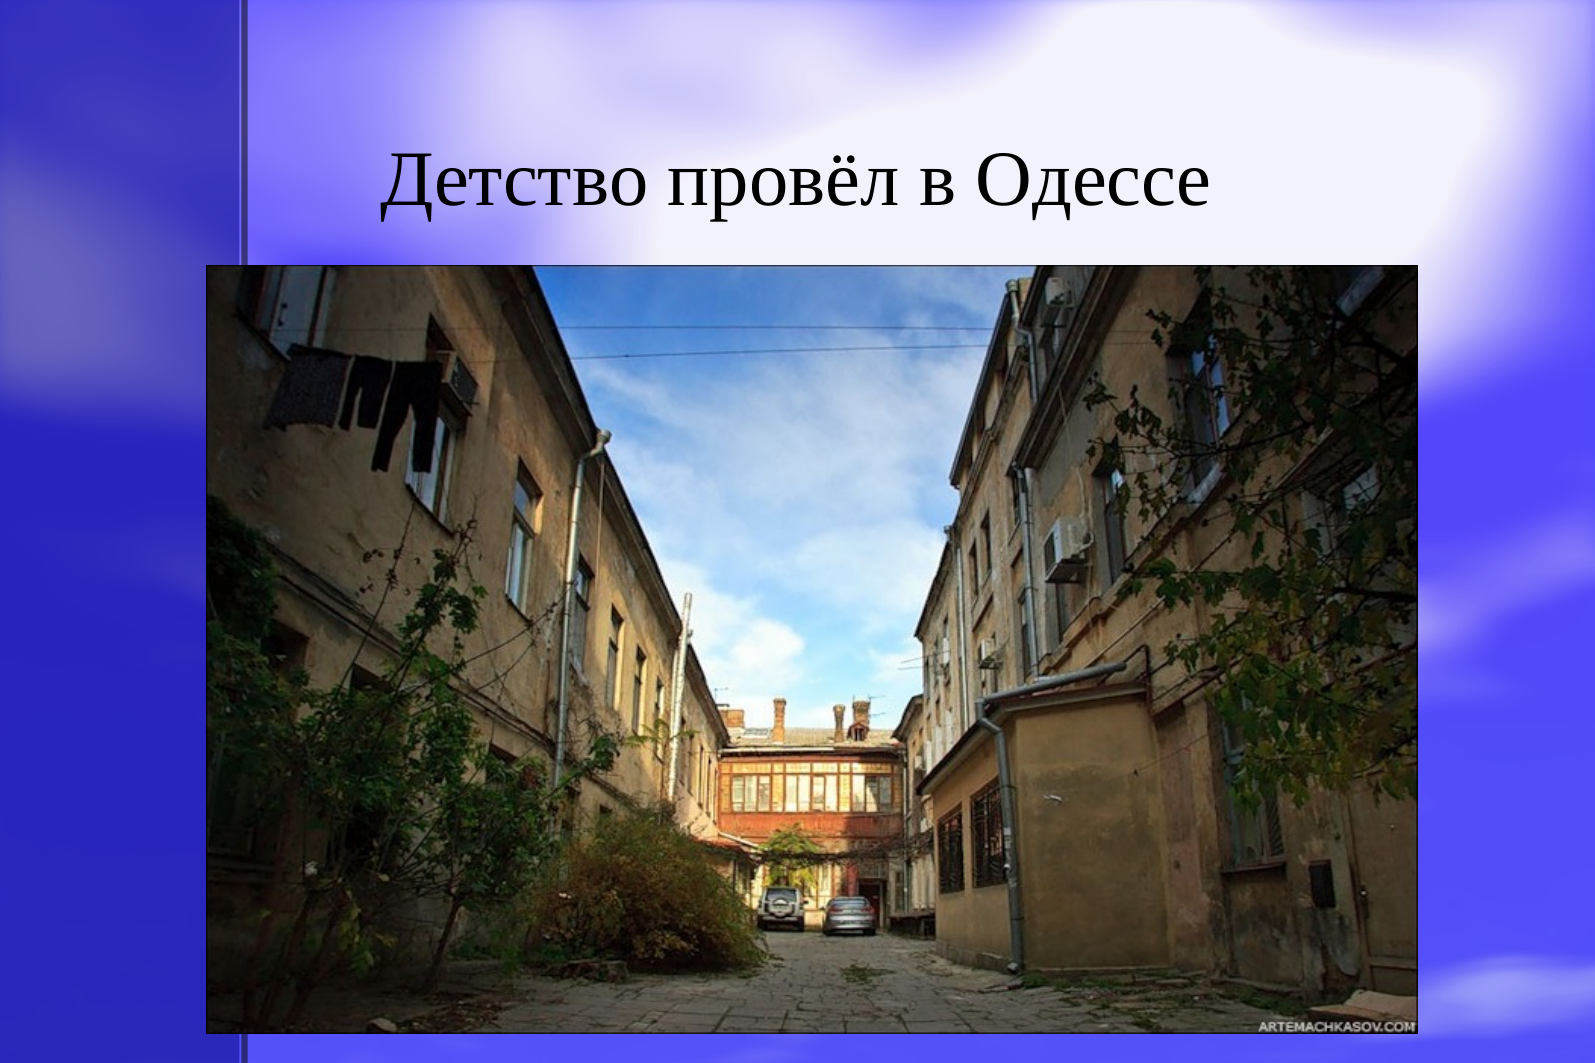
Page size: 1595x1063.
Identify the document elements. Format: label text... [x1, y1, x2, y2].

title Детство провёл в Одессе [115, 89, 1478, 268]
picture [206, 265, 1418, 1034]
